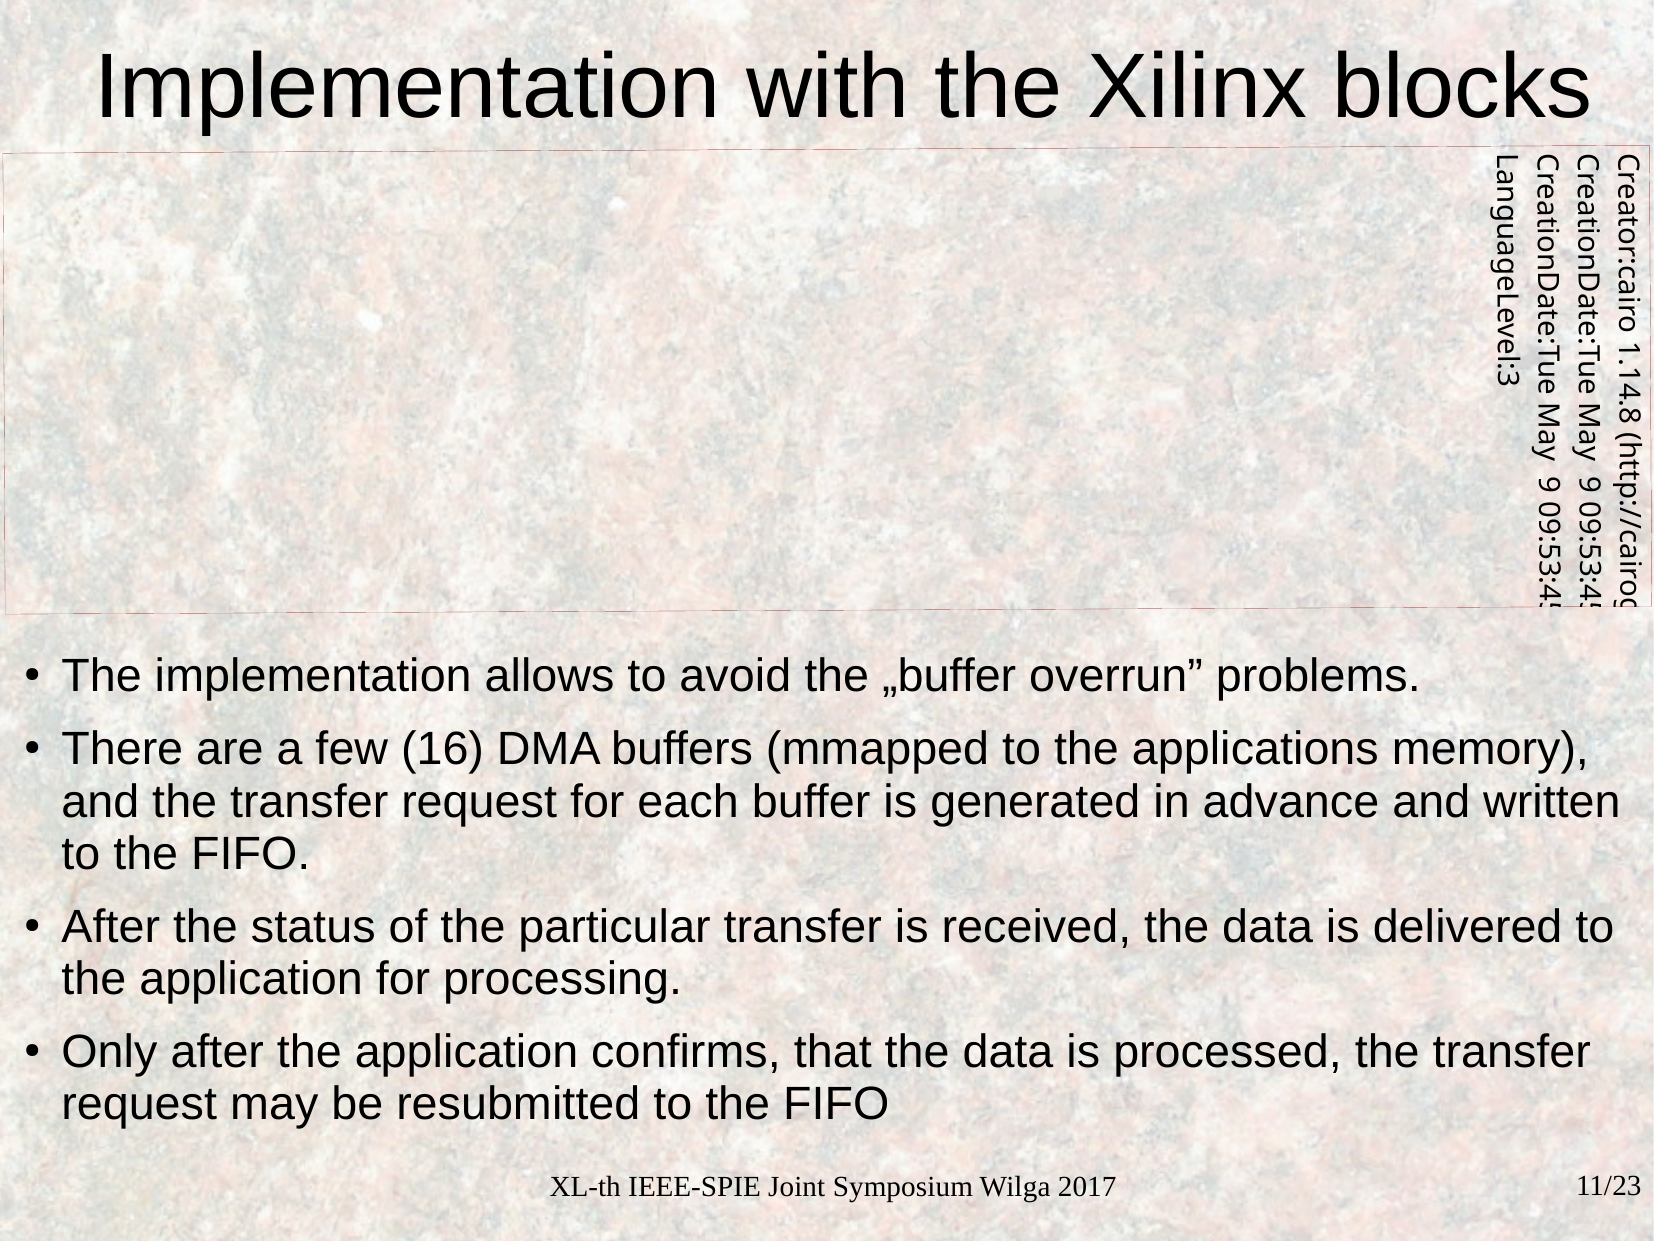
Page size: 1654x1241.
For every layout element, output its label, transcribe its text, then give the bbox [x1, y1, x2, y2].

title Implementation with the Xilinx blocks [70, 17, 1619, 151]
list The implementation allows to avoid the „buffer overrun” problems. There are a few (16) DMA buffers (mmapped to the applications memory), and the transfer request for each buffer is generated in advance and written to the FIFO. After the status of the particular transfer is received, the data is delivered to the application for processing. Only after the application confirms, that the data is processed, the transfer request may be resubmitted to the FIFO [11, 649, 1642, 1134]
picture [0, 0, 1654, 1241]
